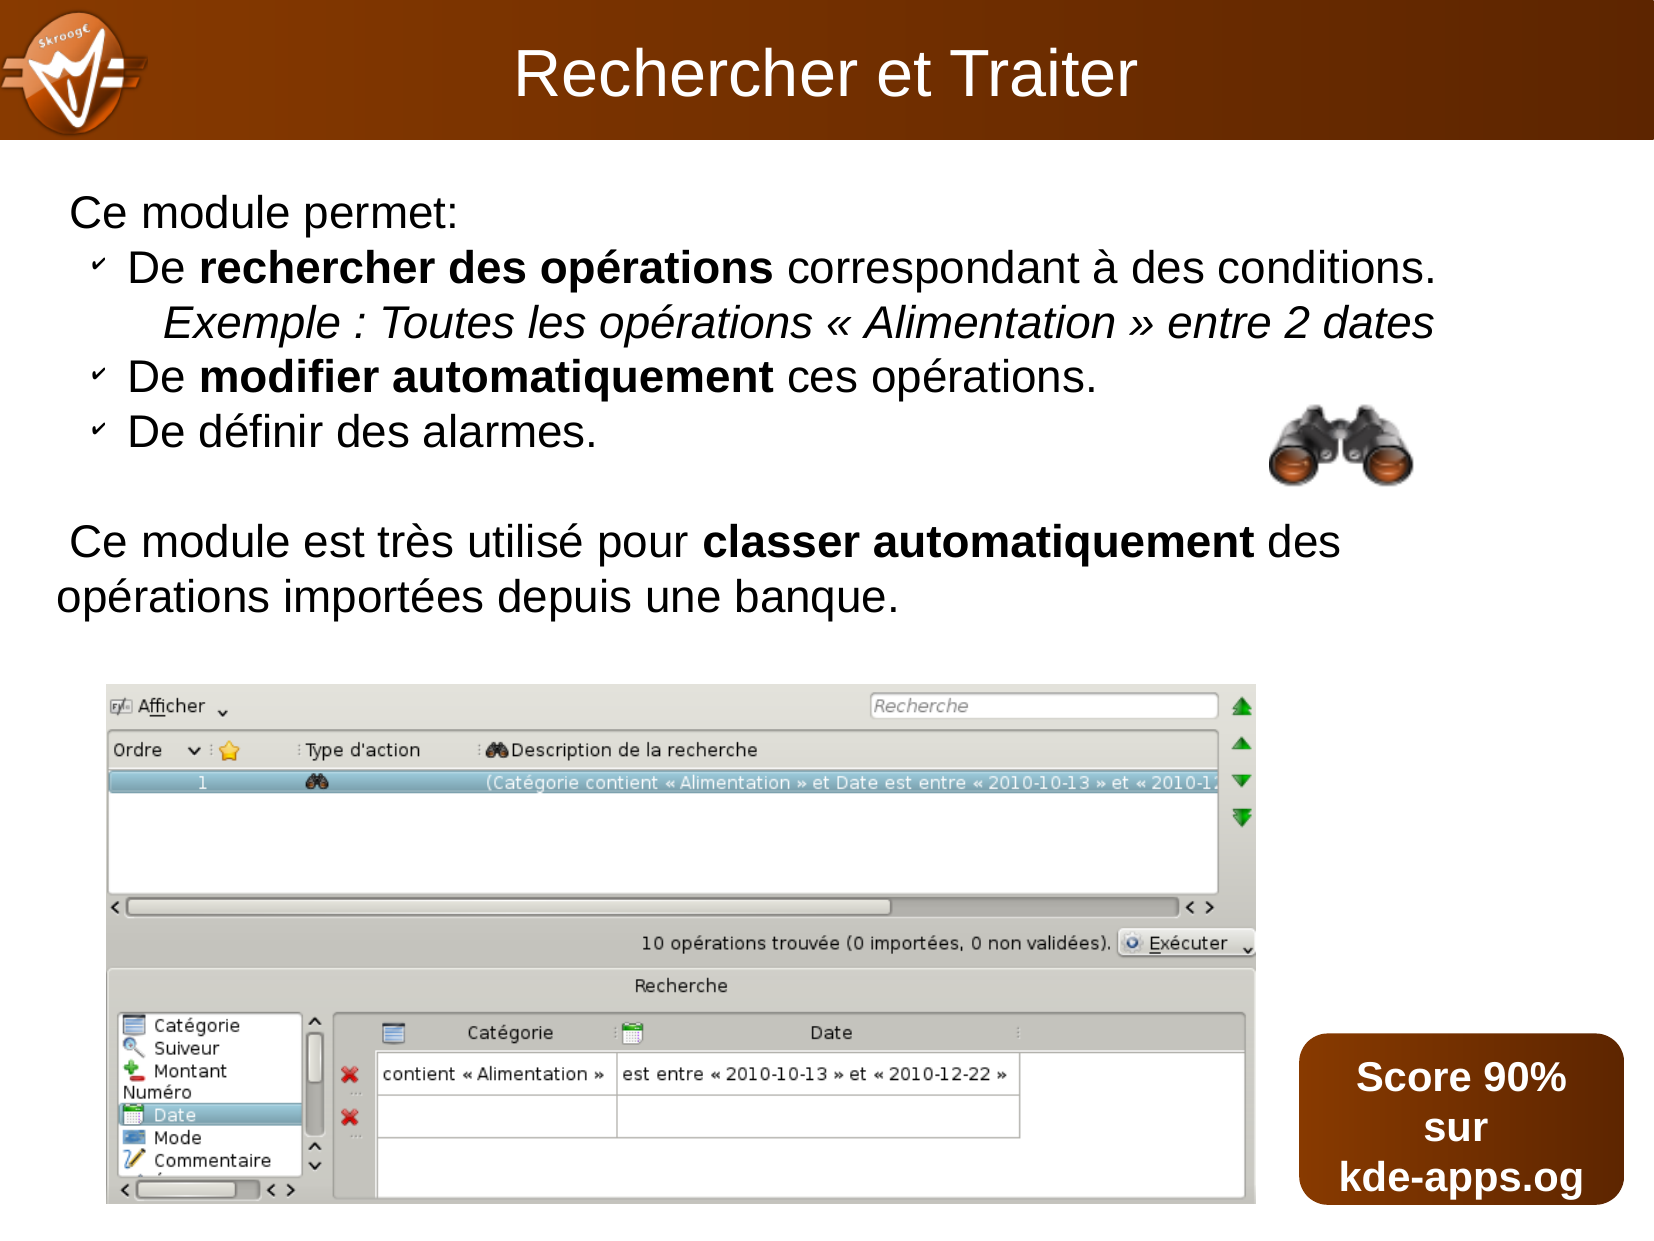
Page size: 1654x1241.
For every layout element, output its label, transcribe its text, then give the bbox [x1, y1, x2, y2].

picture [0, 0, 148, 148]
text_box Score 90% sur kde-apps.og [1299, 1033, 1625, 1205]
picture [1269, 383, 1418, 510]
title Rechercher et Traiter [148, 0, 1654, 140]
picture [106, 684, 1256, 1204]
text_box Ce module permet: De rechercher des opérations correspondant à des conditions. Exemple : Toutes les opérations « Alimentation » entre 2 dates De modifier automatiquement ces opérations. De définir des alarmes. Ce module est très utilisé pour classer automatiquement des opérations importées depuis une banque. [41, 174, 1530, 630]
